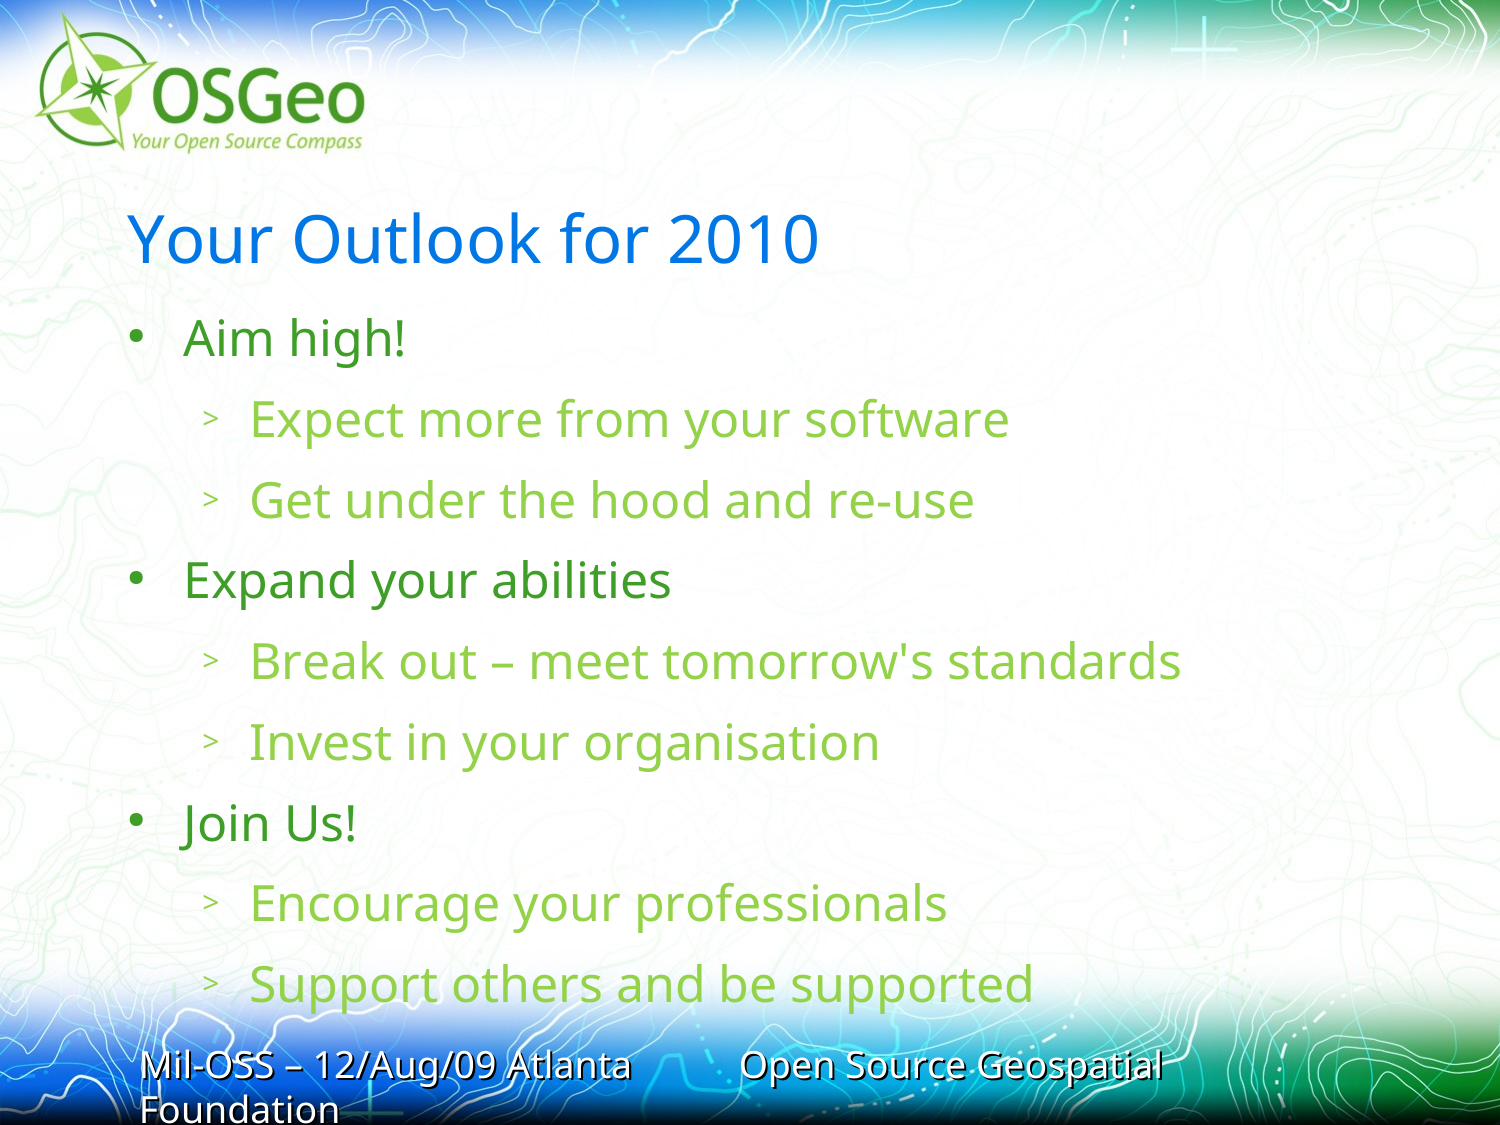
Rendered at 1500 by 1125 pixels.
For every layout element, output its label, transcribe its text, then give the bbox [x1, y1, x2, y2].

picture [257, 1115, 265, 1121]
title Your Outlook for 2010 [112, 187, 1388, 288]
picture [325, 1107, 336, 1125]
list Aim high! Expect more from your software Get under the hood and re-use Expand your abilities Break out – meet tomorrow's standards Invest in your organisation Join Us! Encourage your professionals Support others and be supported [112, 295, 1388, 1038]
picture [165, 1107, 175, 1121]
picture [301, 1107, 311, 1121]
picture [0, 0, 1500, 1125]
picture [212, 1107, 223, 1125]
picture [234, 1107, 244, 1121]
